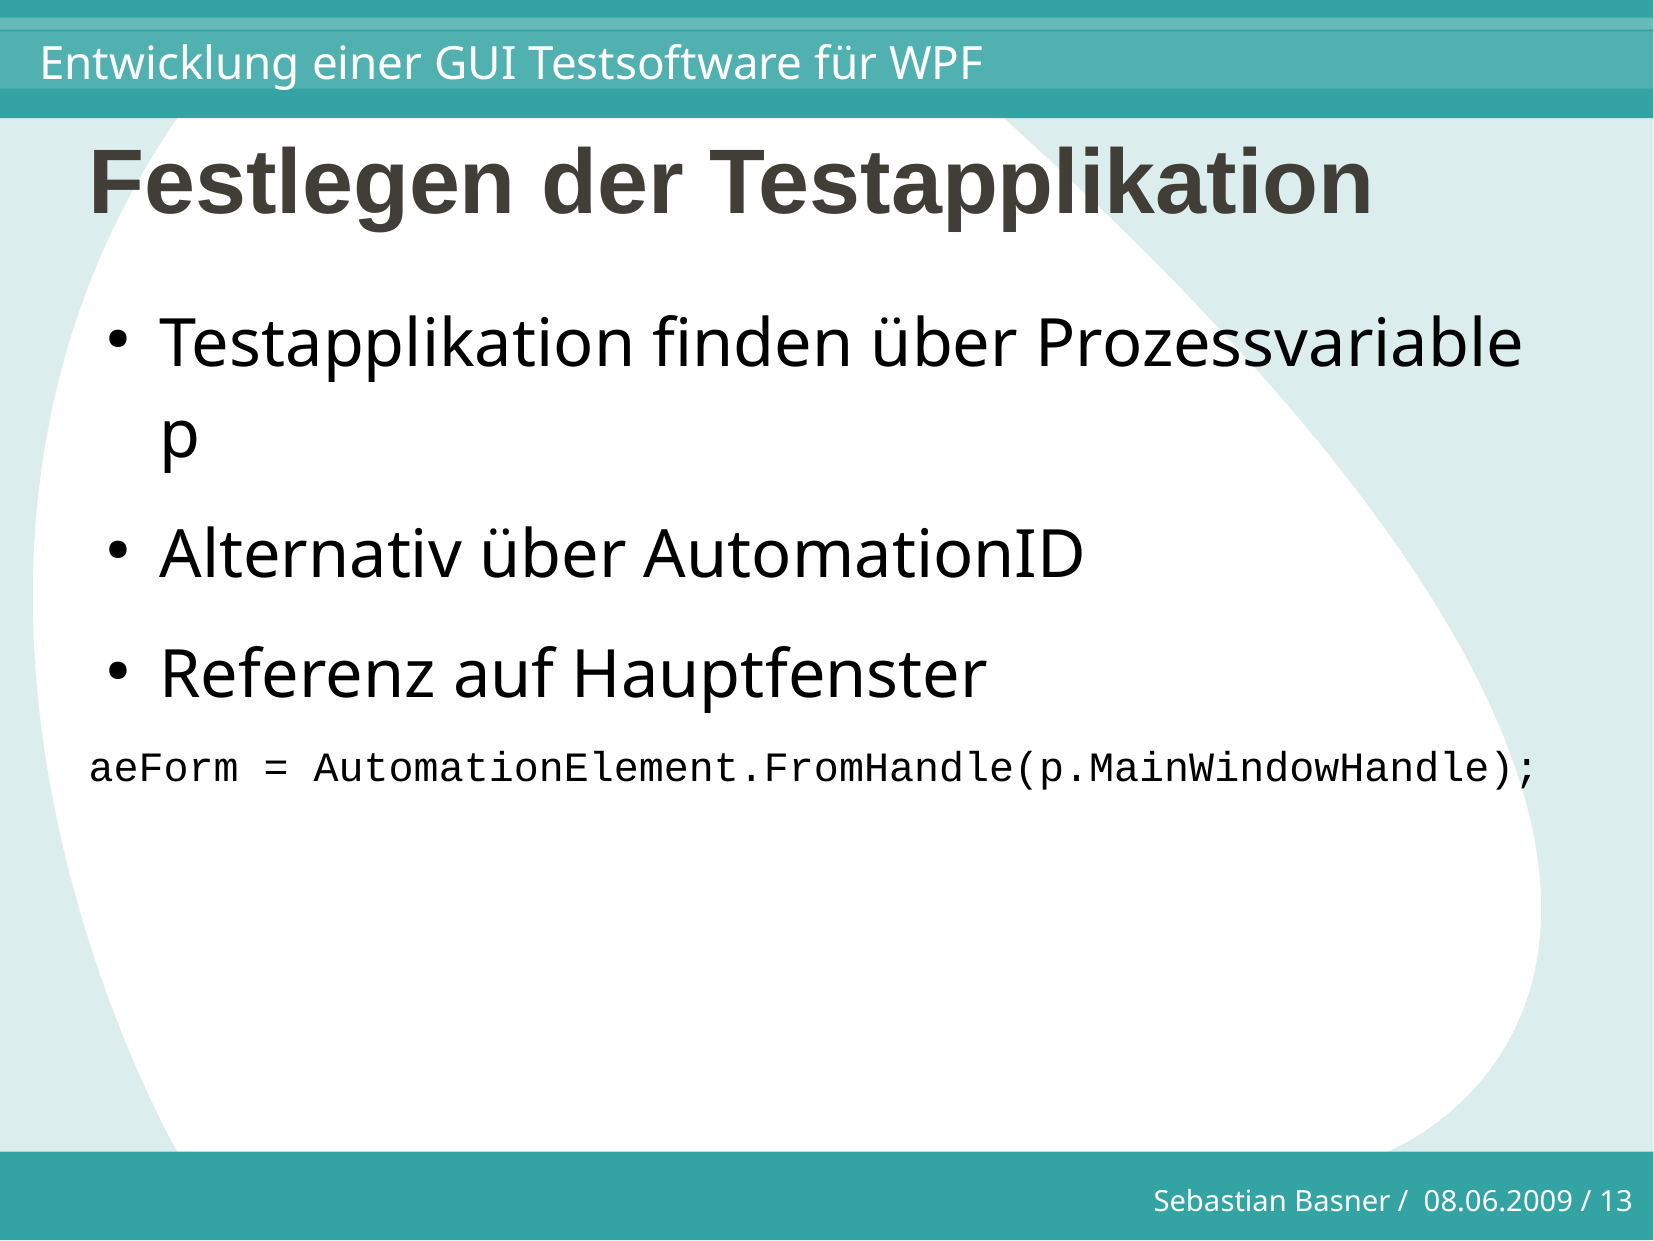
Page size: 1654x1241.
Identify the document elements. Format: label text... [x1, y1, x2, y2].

title Festlegen der Testapplikation [88, 130, 1577, 234]
list Testapplikation finden über Prozessvariable p Alternativ über AutomationID Referenz auf Hauptfenster aeForm = AutomationElement.FromHandle(p.MainWindowHandle); [88, 295, 1577, 1099]
